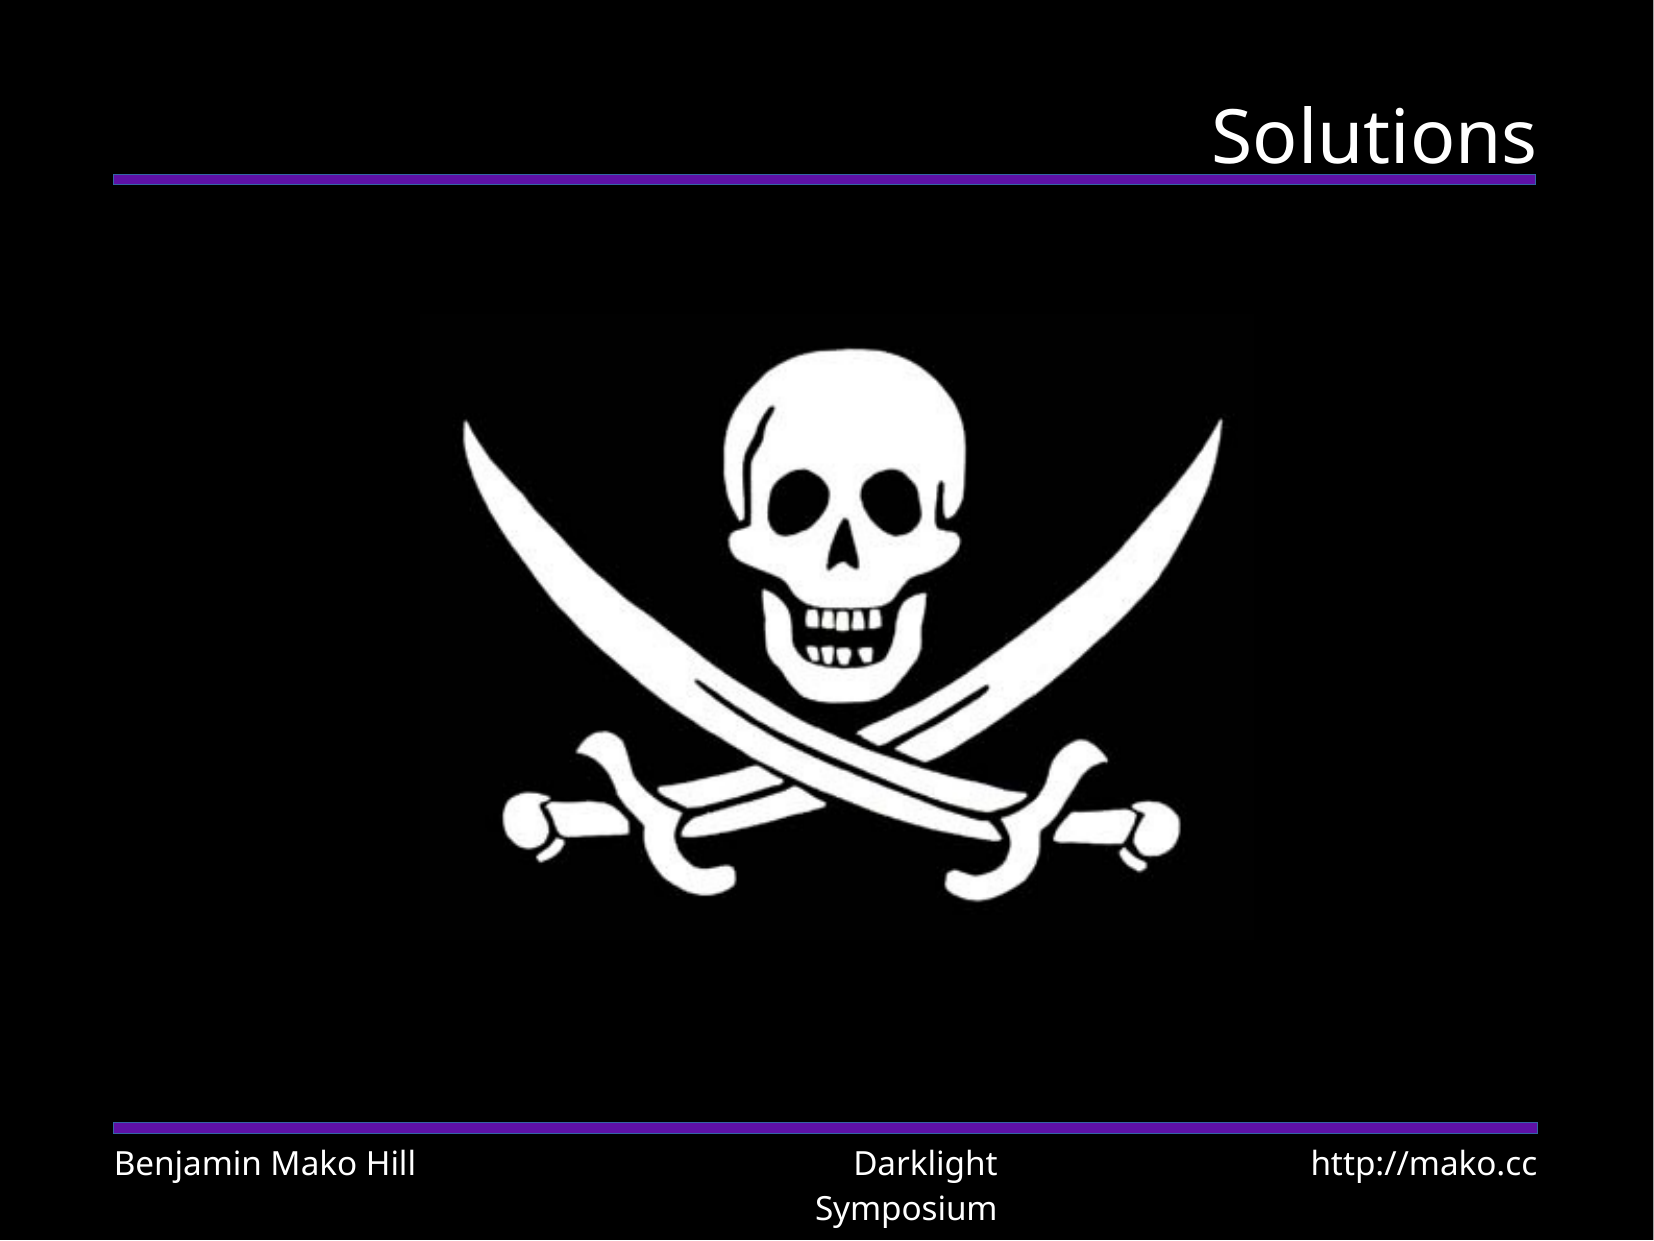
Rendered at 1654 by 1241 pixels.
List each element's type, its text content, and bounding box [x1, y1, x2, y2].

picture [420, 314, 1254, 940]
title Solutions [125, 70, 1538, 198]
